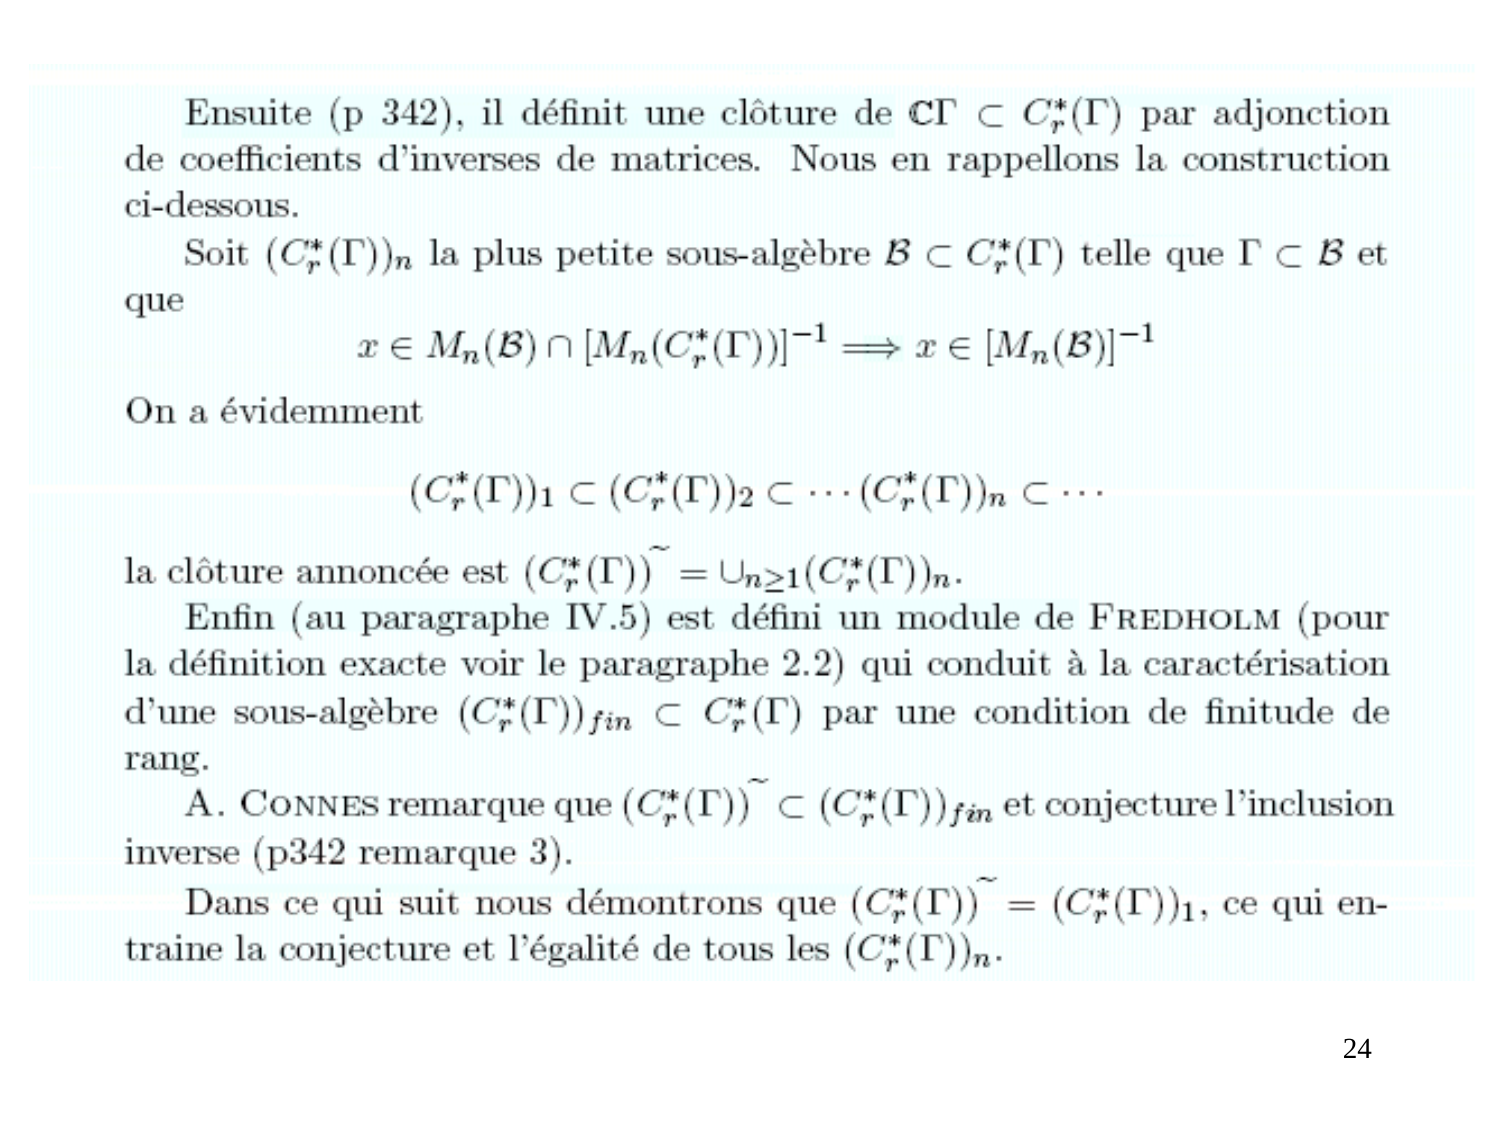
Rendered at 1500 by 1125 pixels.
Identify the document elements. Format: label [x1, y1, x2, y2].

picture [29, 64, 1477, 981]
